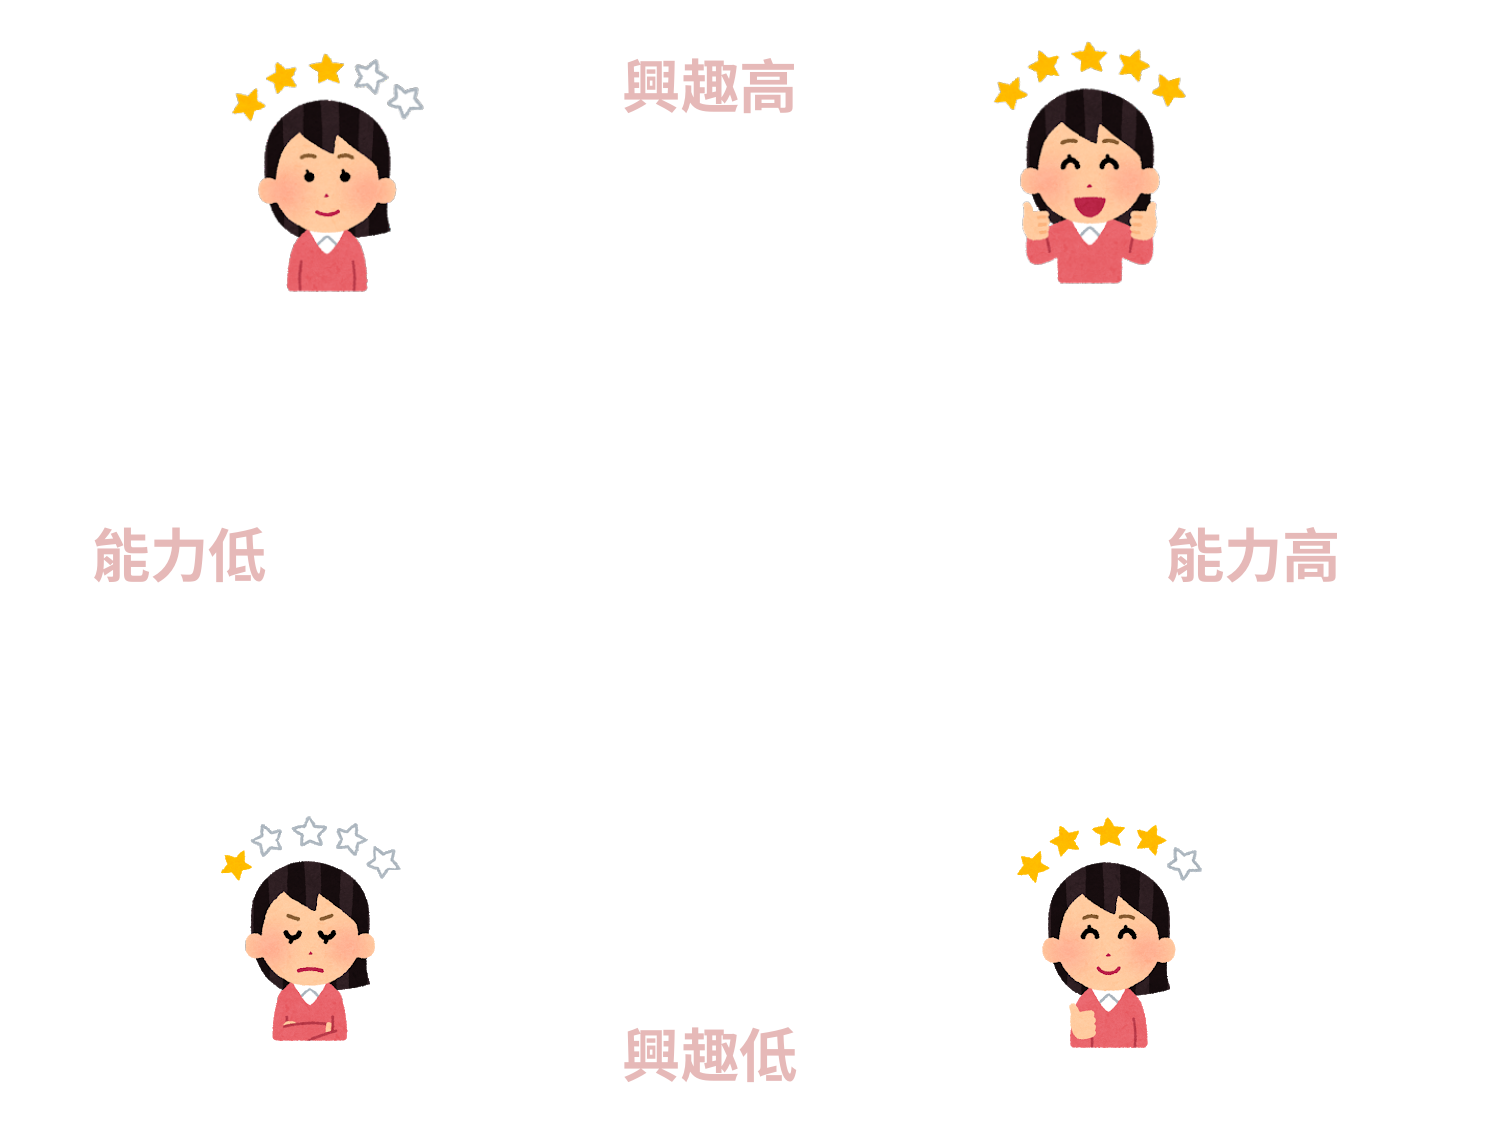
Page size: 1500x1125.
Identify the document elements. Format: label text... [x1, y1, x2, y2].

picture [213, 809, 408, 1051]
picture [224, 45, 432, 303]
text_box 興趣高 [608, 42, 868, 128]
text_box 能力低 [77, 512, 338, 597]
picture [1009, 809, 1209, 1058]
picture [986, 33, 1196, 295]
text_box 能力高 [1151, 512, 1412, 597]
text_box 興趣低 [608, 1011, 868, 1097]
